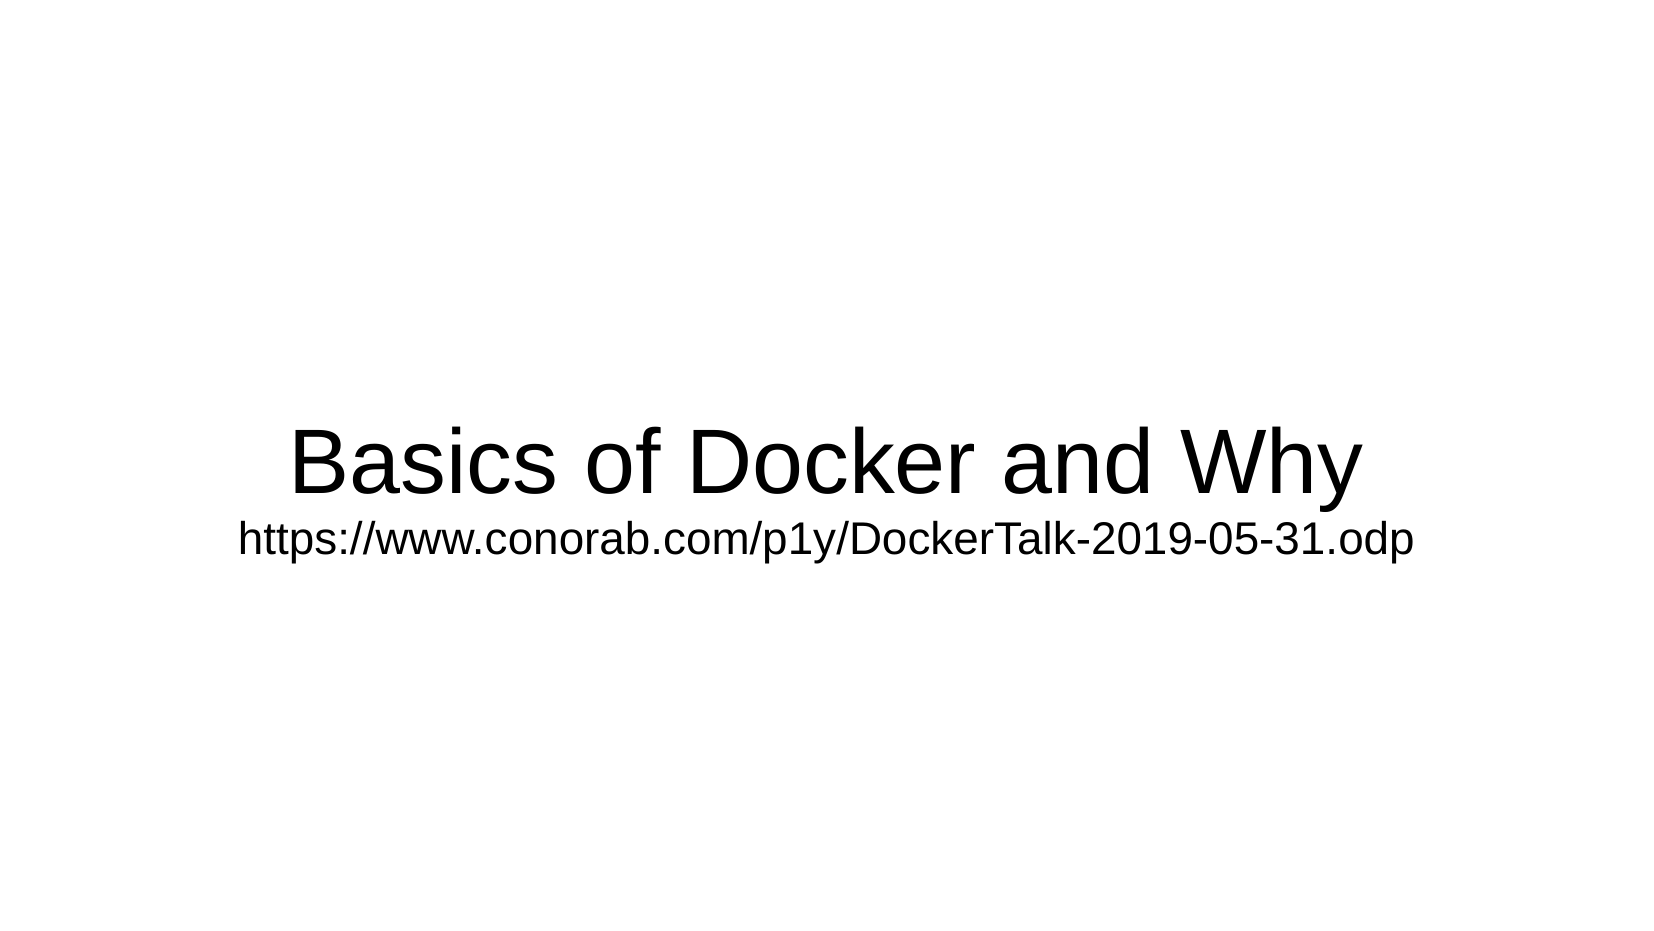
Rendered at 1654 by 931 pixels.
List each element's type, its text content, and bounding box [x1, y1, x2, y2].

subtitle Basics of Docker and Why https://www.conorab.com/p1y/DockerTalk-2019-05-31.odp [82, 217, 1571, 758]
